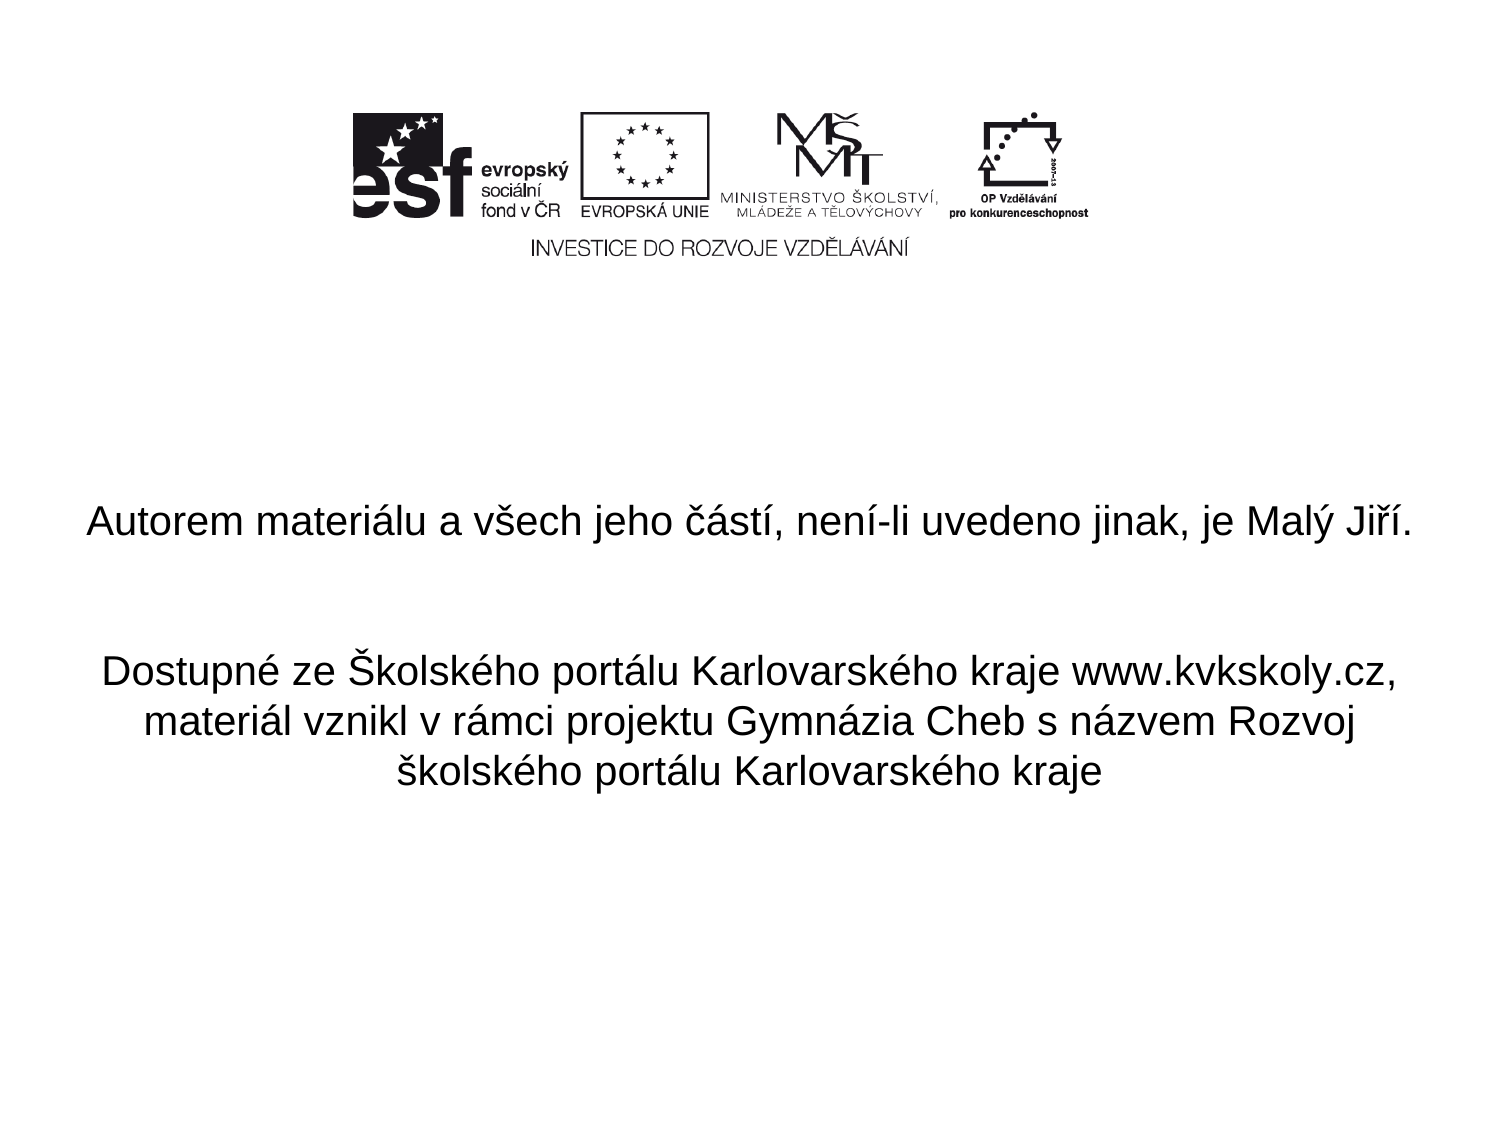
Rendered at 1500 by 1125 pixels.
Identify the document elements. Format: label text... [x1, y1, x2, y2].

picture [337, 99, 1109, 269]
title Autorem materiálu a všech jeho částí, není-li uvedeno jinak, je Malý Jiří. Dostupné ze Školského portálu Karlovarského kraje www.kvkskoly.cz, materiál vznikl v rámci projektu Gymnázia Cheb s názvem Rozvoj školského portálu Karlovarského kraje [50, 50, 1451, 1088]
